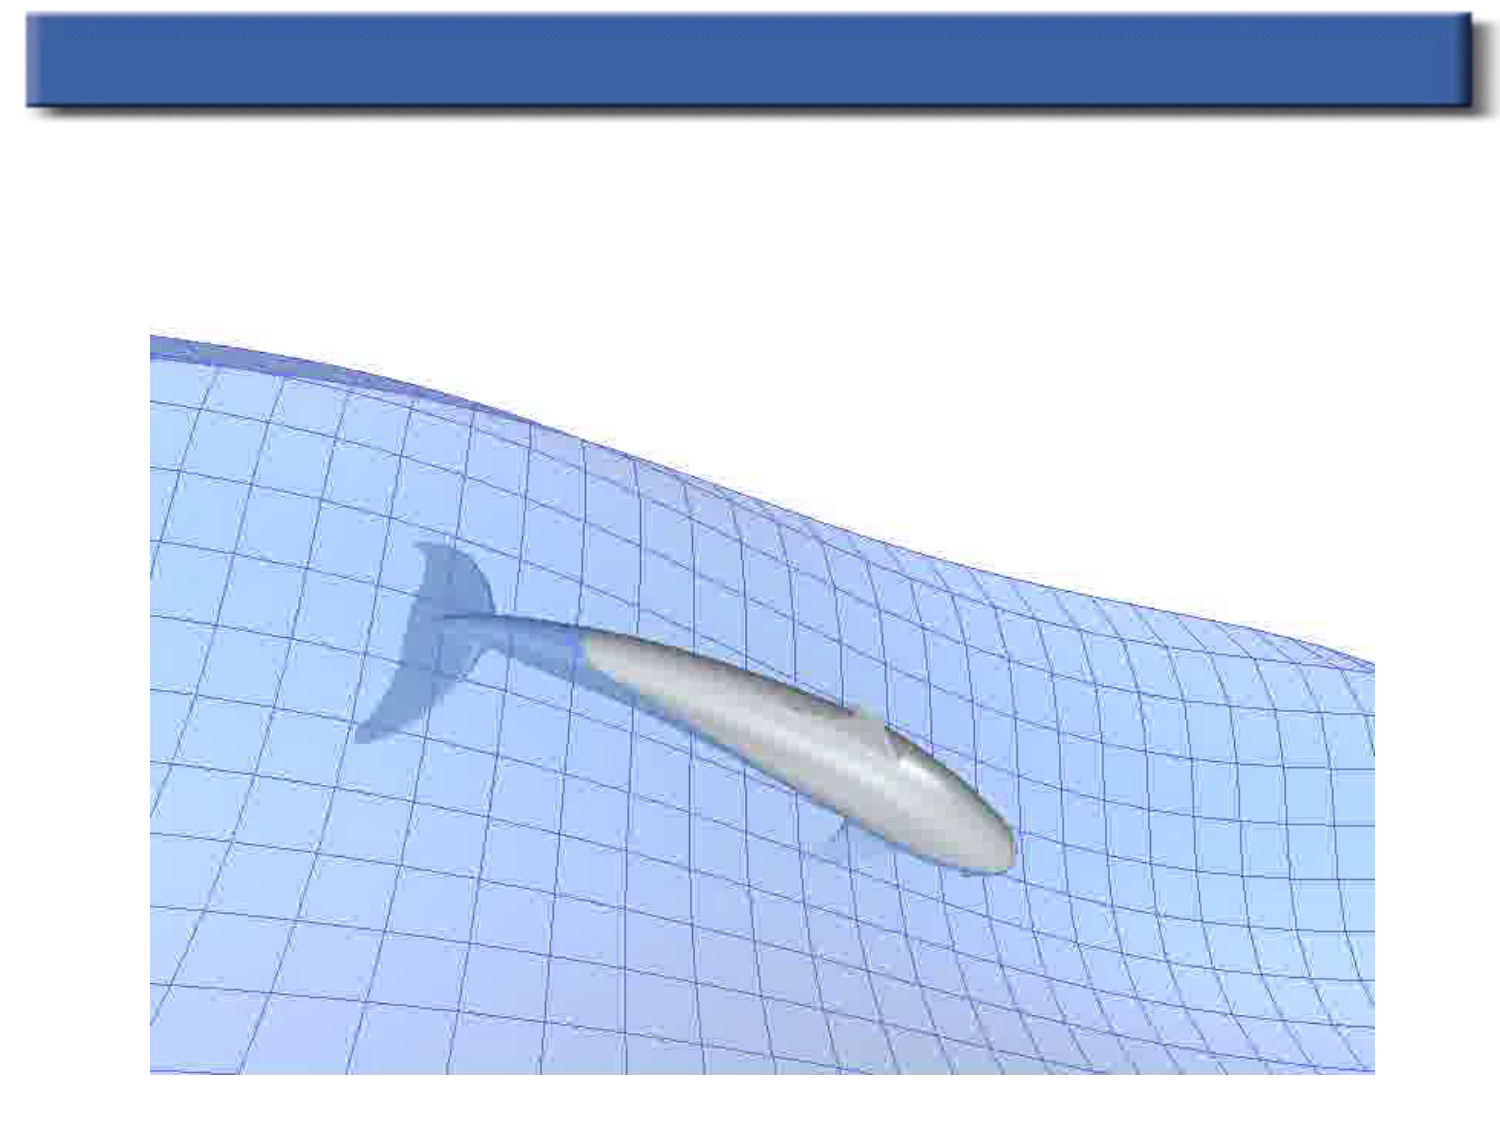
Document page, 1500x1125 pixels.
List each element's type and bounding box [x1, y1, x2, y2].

picture [150, 156, 1375, 1075]
picture [24, 9, 1500, 125]
